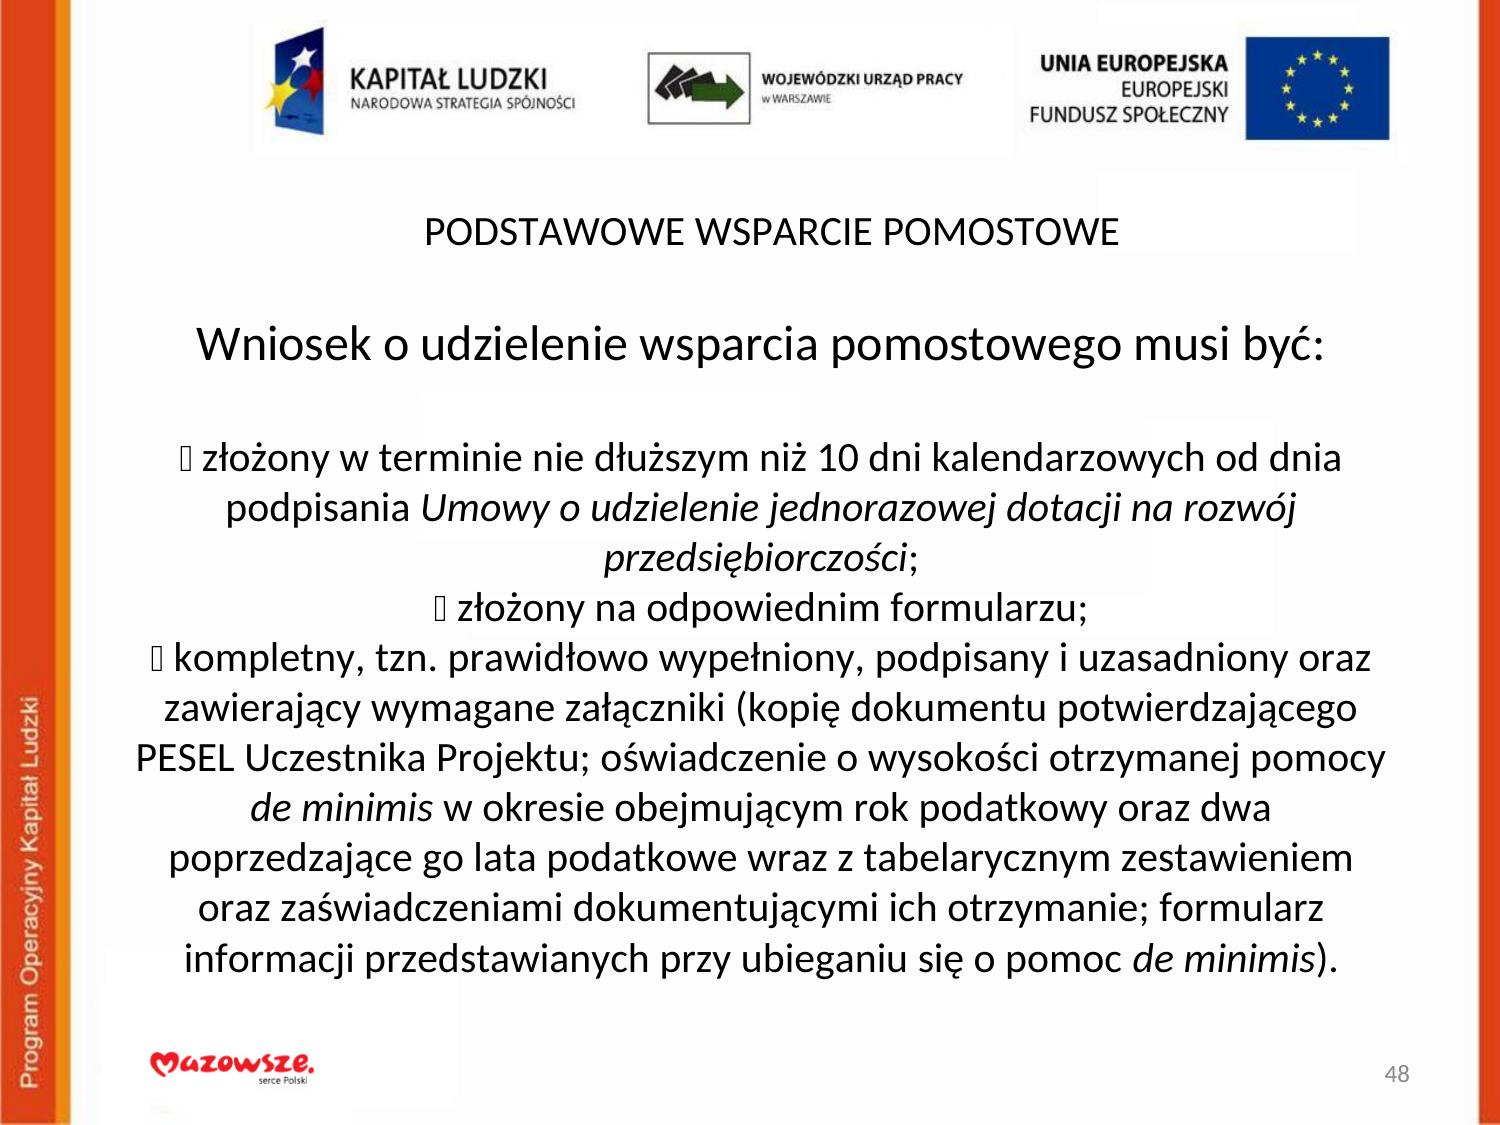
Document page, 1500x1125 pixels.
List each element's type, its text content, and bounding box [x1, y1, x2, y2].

title Wniosek o udzielenie wsparcia pomostowego musi być:  złożony w terminie nie dłuższym niż 10 dni kalendarzowych od dnia podpisania Umowy o udzielenie jednorazowej dotacji na rozwój przedsiębiorczości;  złożony na odpowiednim formularzu;  kompletny, tzn. prawidłowo wypełniony, podpisany i uzasadniony oraz zawierający wymagane załączniki (kopię dokumentu potwierdzającego PESEL Uczestnika Projektu; oświadczenie o wysokości otrzymanej pomocy de minimis w okresie obejmującym rok podatkowy oraz dwa poprzedzające go lata podatkowe wraz z tabelarycznym zestawieniem oraz zaświadczeniami dokumentującymi ich otrzymanie; formularz informacji przedstawianych przy ubieganiu się o pomoc de minimis). [112, 278, 1411, 1012]
picture [0, 0, 1500, 1125]
text_box PODSTAWOWE WSPARCIE POMOSTOWE [194, 196, 1351, 256]
text_box <numer> [1074, 1042, 1426, 1103]
